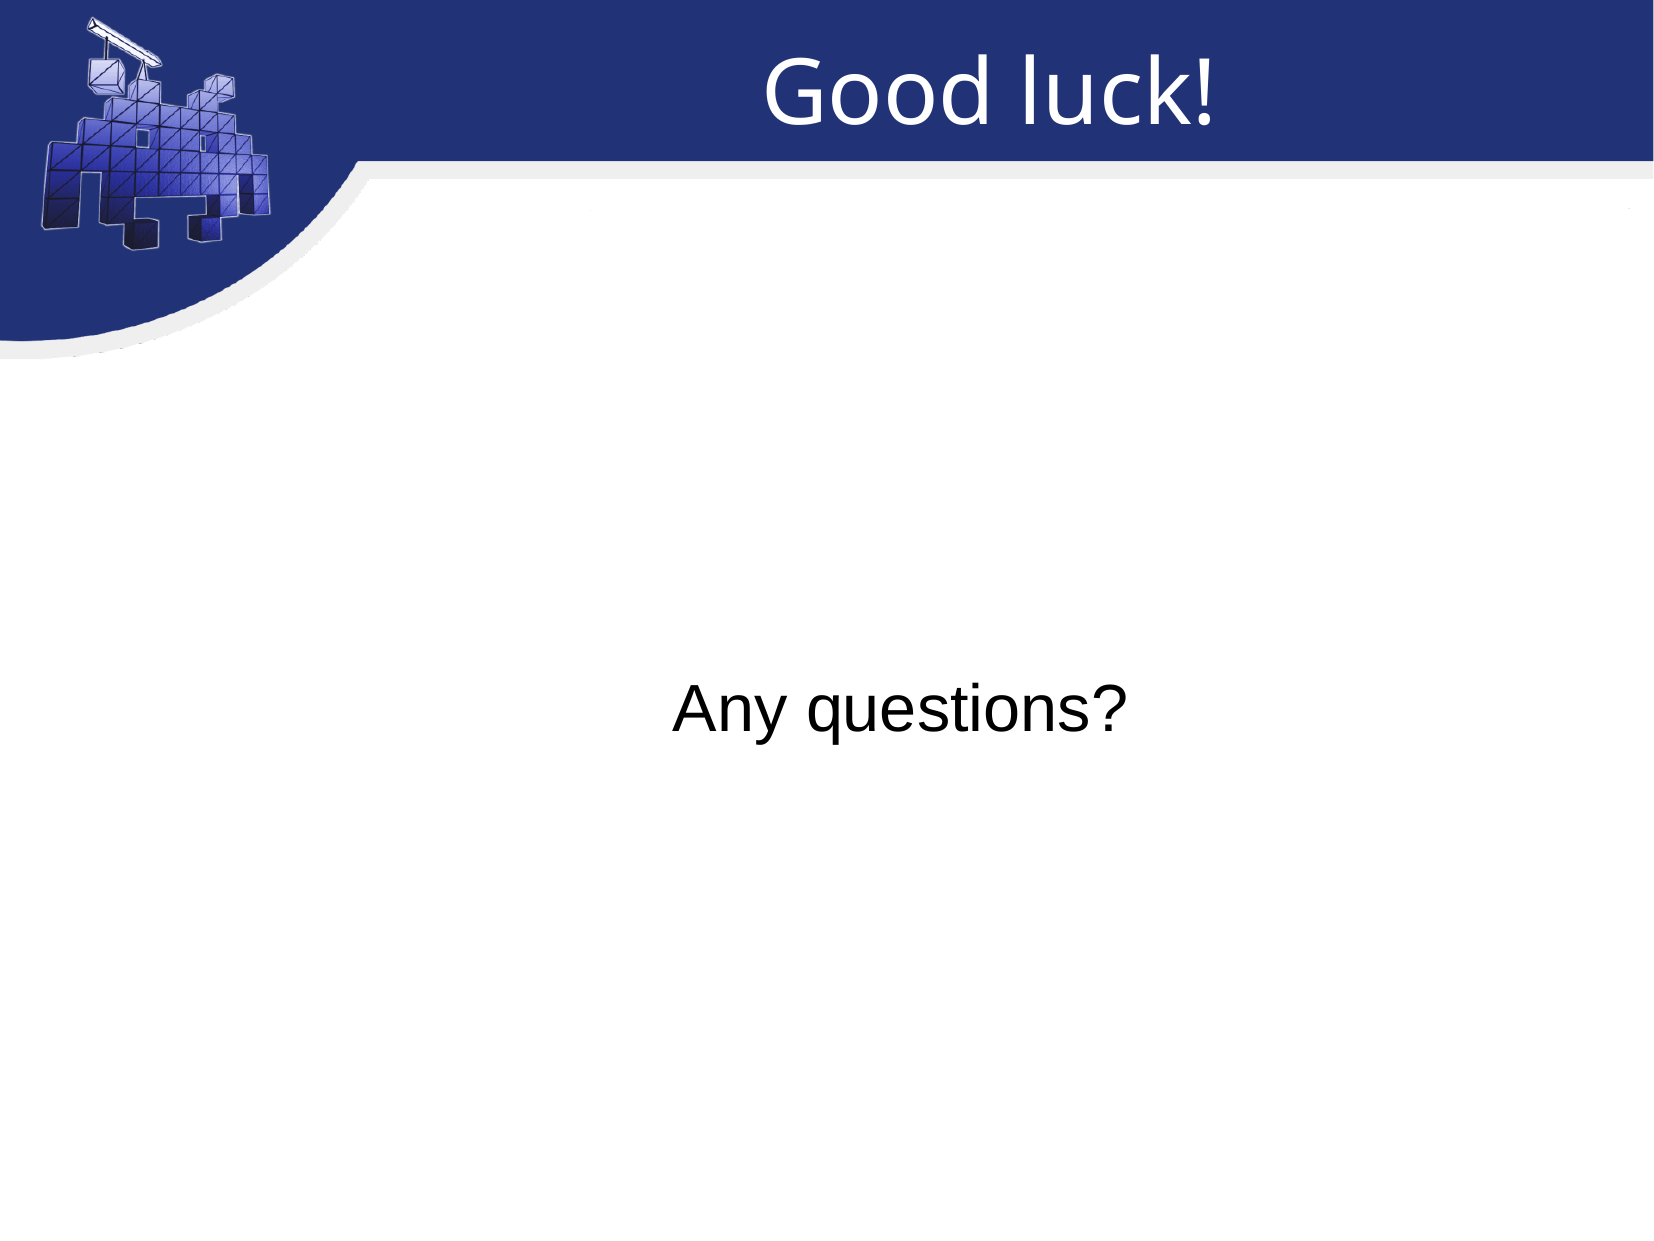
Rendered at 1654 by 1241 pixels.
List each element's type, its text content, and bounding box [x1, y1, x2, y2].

subtitle Any questions? [206, 332, 1595, 1086]
picture [0, 0, 1654, 443]
title Good luck! [354, 29, 1625, 148]
